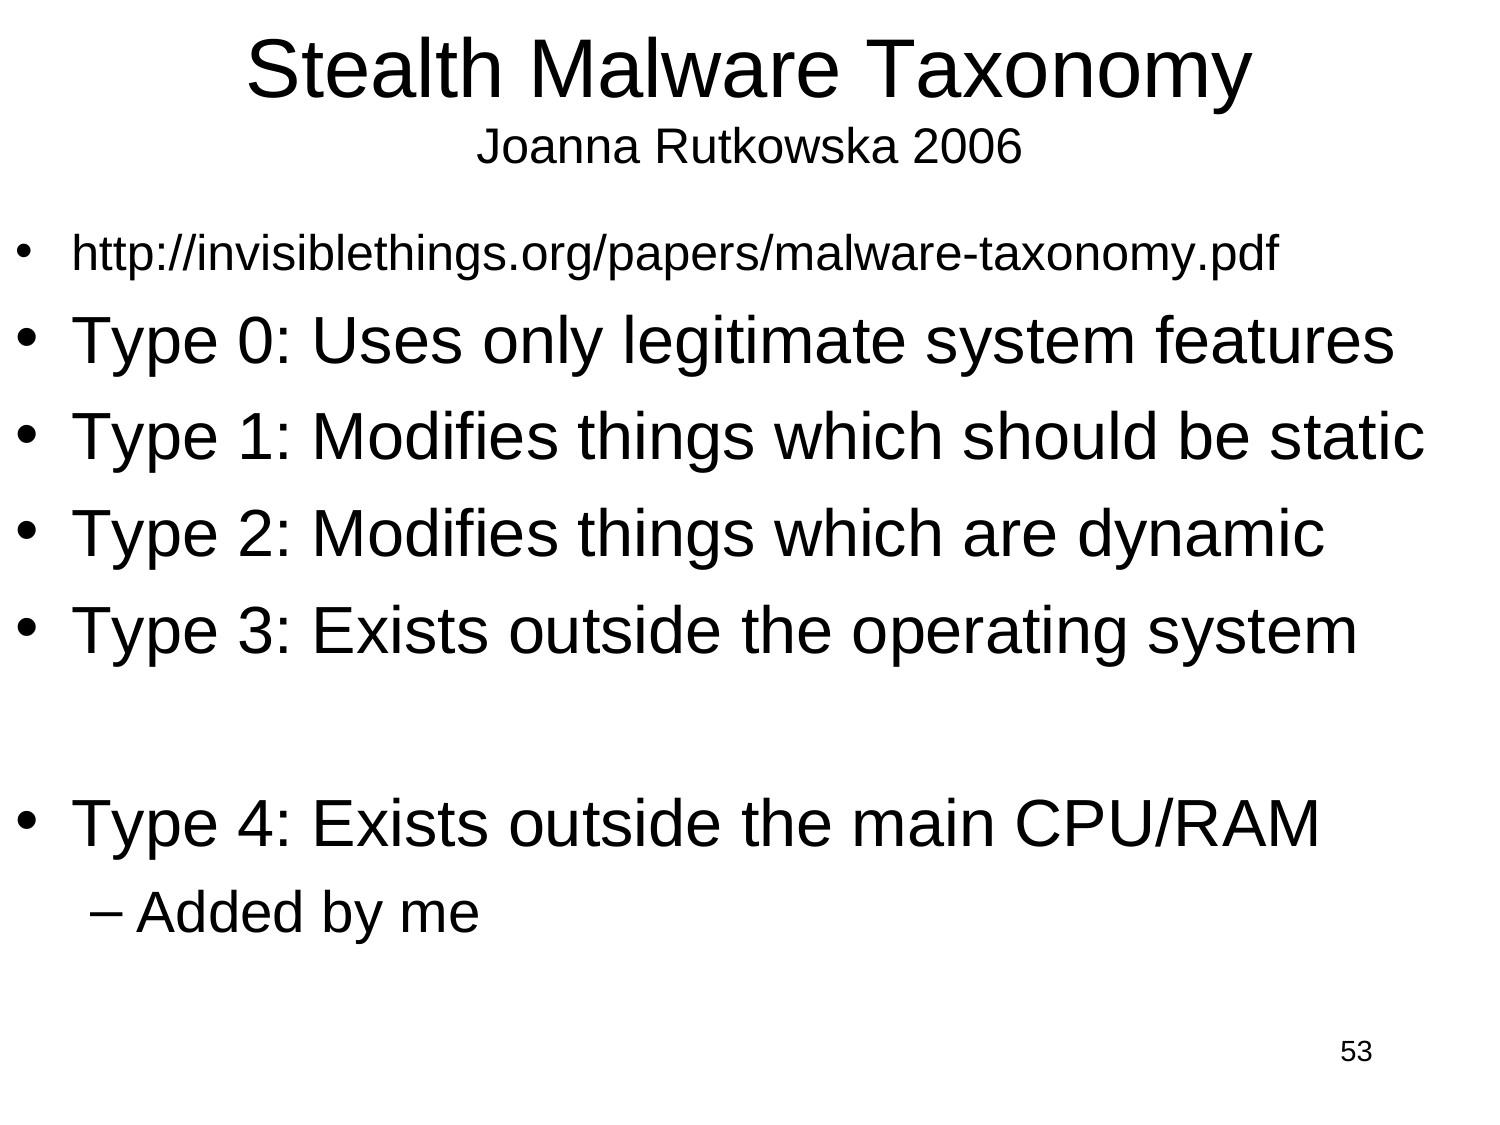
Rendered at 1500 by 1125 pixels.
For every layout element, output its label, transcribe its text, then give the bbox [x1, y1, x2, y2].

text_box <number> [1074, 1025, 1388, 1101]
title Stealth Malware Taxonomy Joanna Rutkowska 2006 [0, 0, 1500, 188]
list http://invisiblethings.org/papers/malware-taxonomy.pdf Type 0: Uses only legitimate system features Type 1: Modifies things which should be static Type 2: Modifies things which are dynamic Type 3: Exists outside the operating system Type 4: Exists outside the main CPU/RAM Added by me [0, 212, 1500, 1000]
